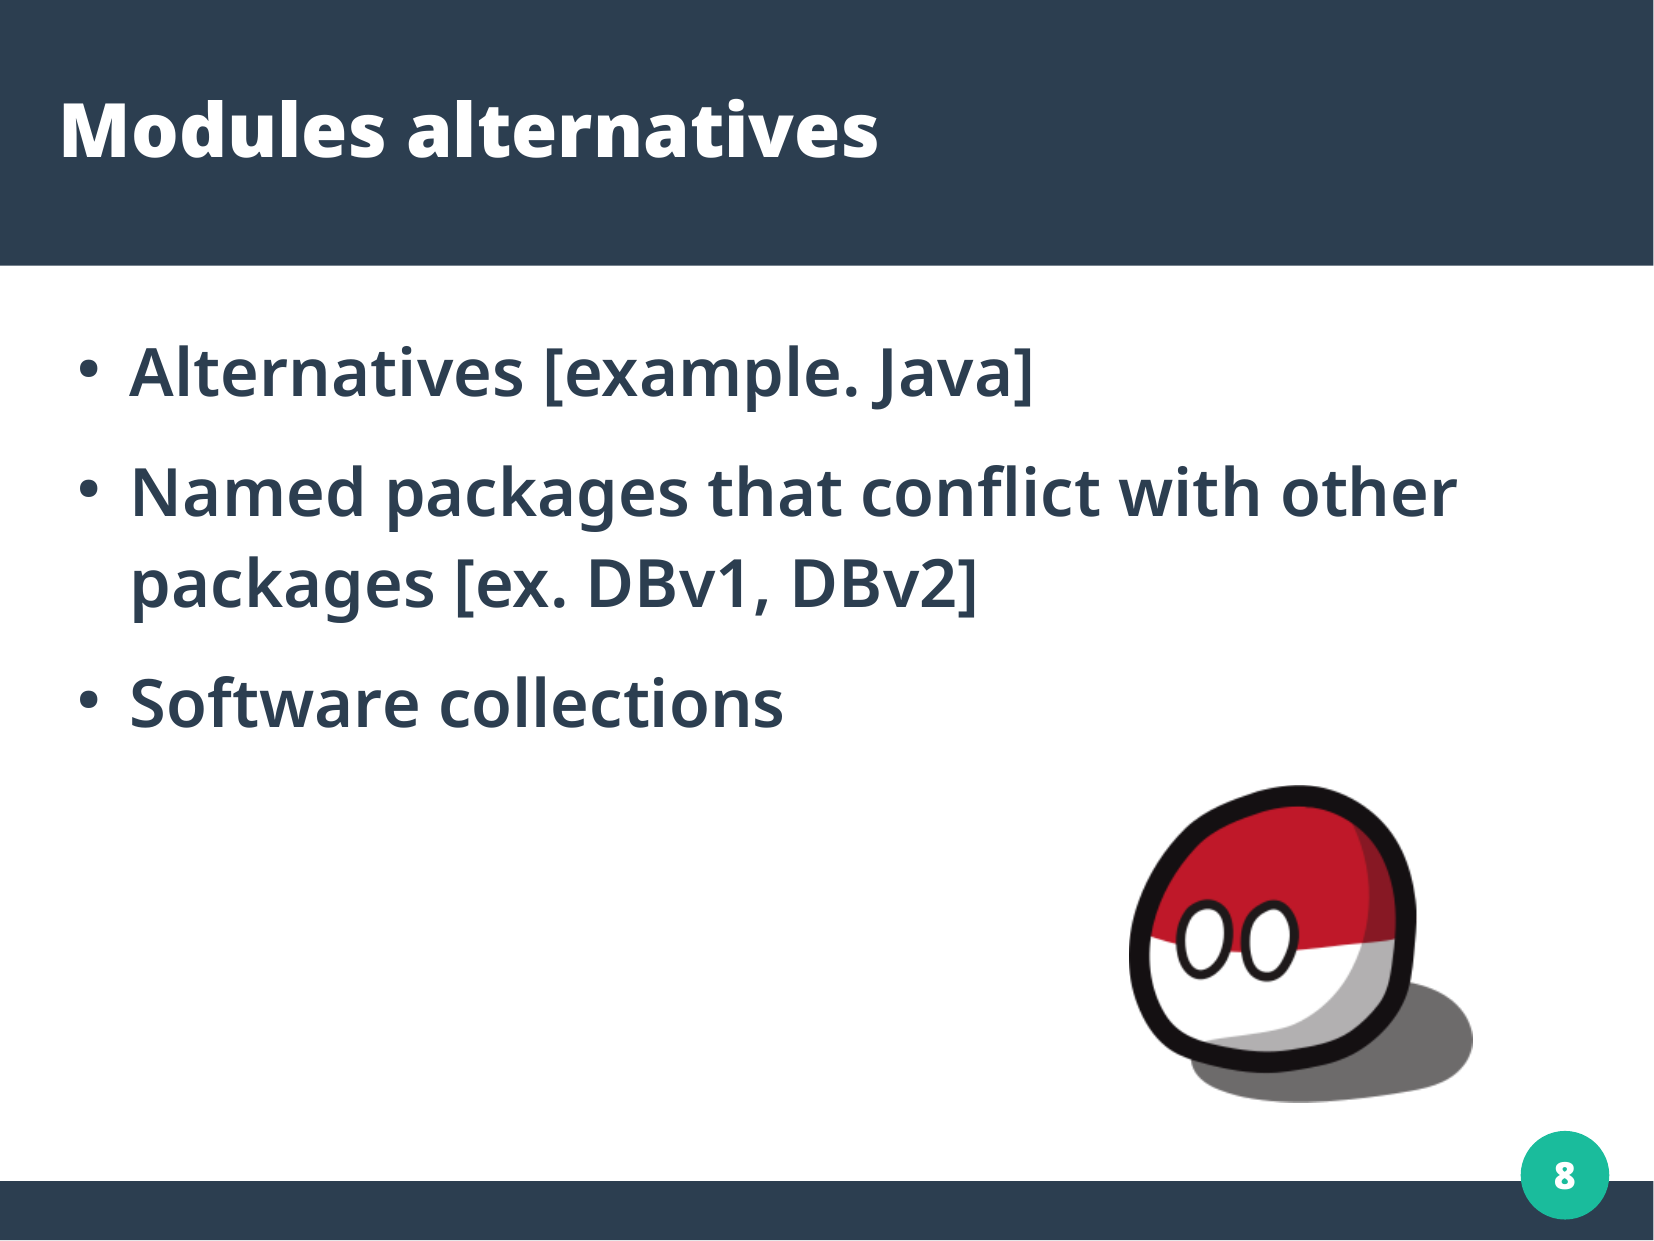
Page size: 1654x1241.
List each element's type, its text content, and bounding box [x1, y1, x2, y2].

list [15, 1035, 1246, 1219]
picture [1129, 785, 1473, 1104]
list Alternatives [example. Java] Named packages that conflict with other packages [ex. DBv1, DBv2] Software collections [59, 324, 1595, 1152]
title Modules alternatives [59, 49, 1595, 207]
